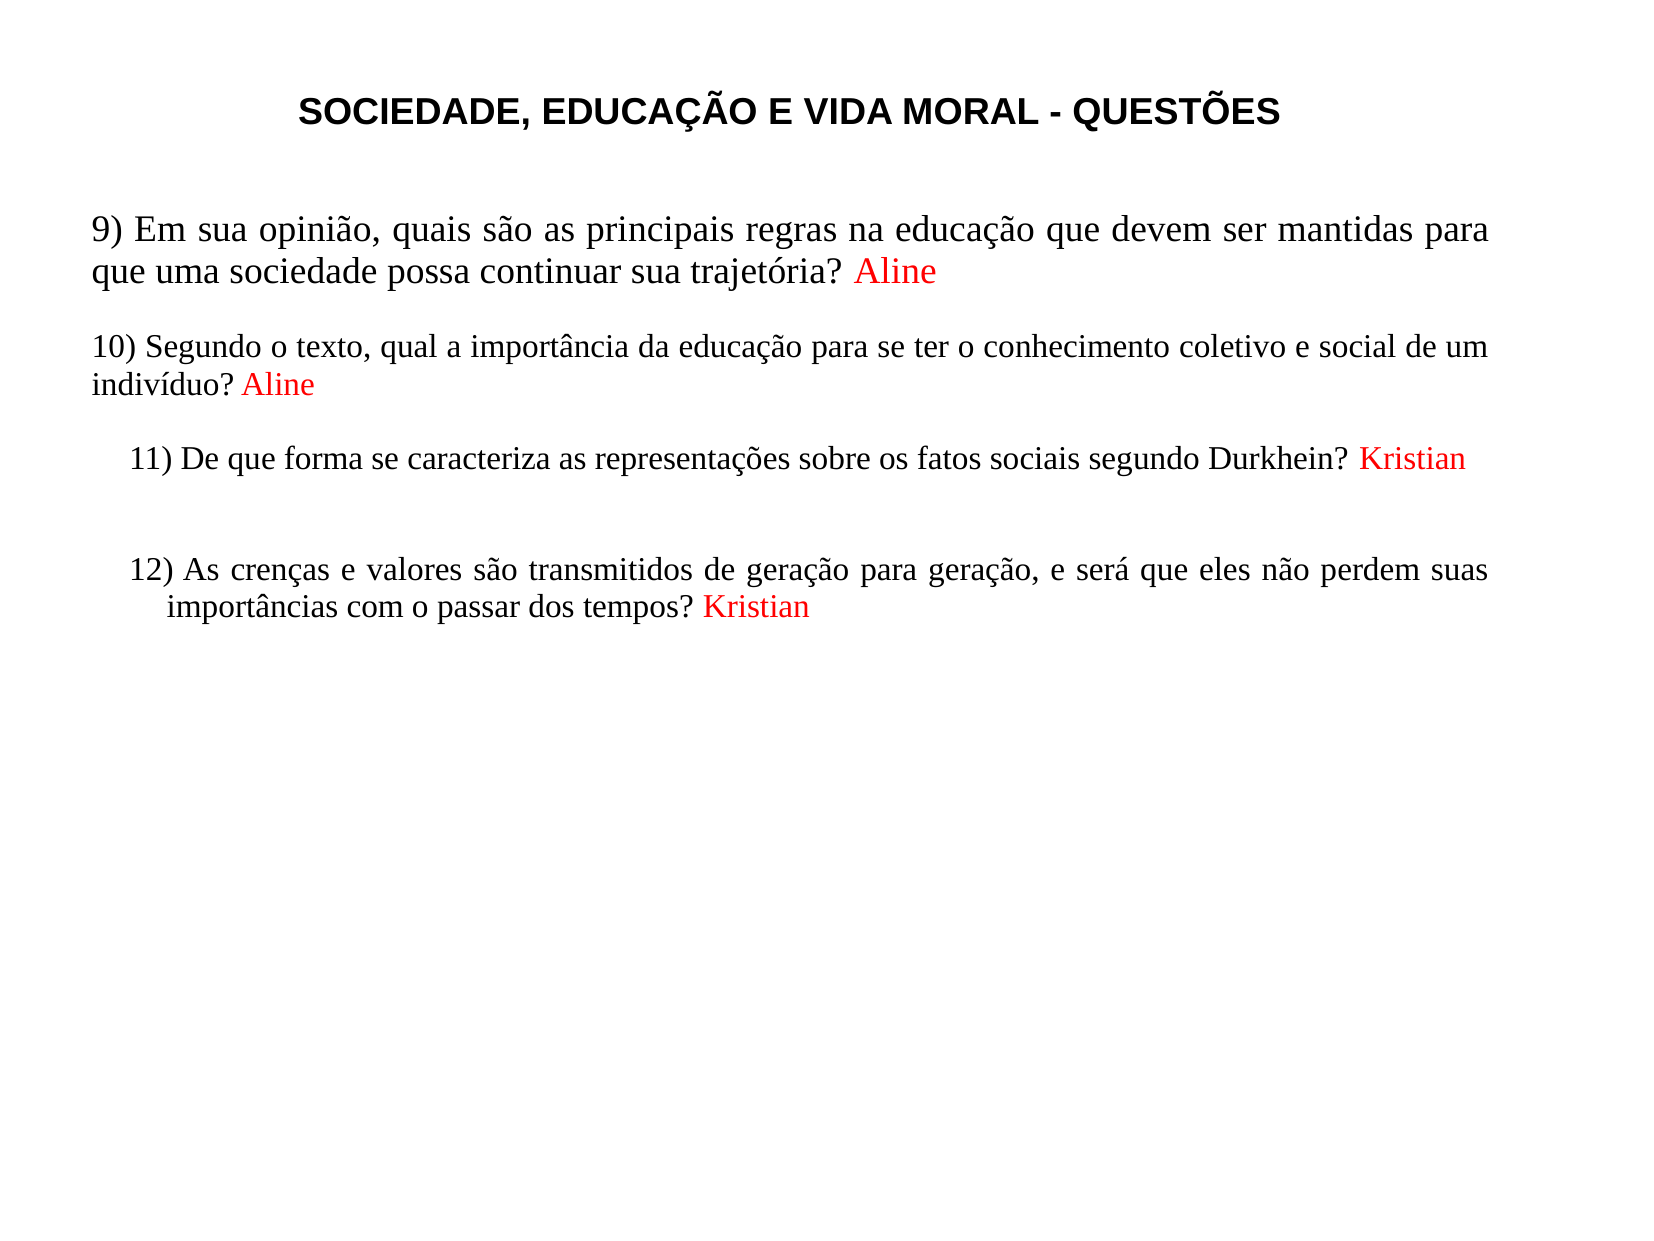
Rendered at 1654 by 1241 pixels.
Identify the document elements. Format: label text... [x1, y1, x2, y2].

text_box SOCIEDADE, EDUCAÇÃO E VIDA MORAL - QUESTÕES [283, 82, 1323, 140]
text_box 9) Em sua opinião, quais são as principais regras na educação que devem ser mantidas para que uma sociedade possa continuar sua trajetória? Aline 10) Segundo o texto, qual a importância da educação para se ter o conhecimento coletivo e social de um indivíduo? Aline 11) De que forma se caracteriza as representações sobre os fatos sociais segundo Durkhein? Kristian 12) As crenças e valores são transmitidos de geração para geração, e será que eles não perdem suas importâncias com o passar dos tempos? Kristian [76, 200, 1507, 748]
